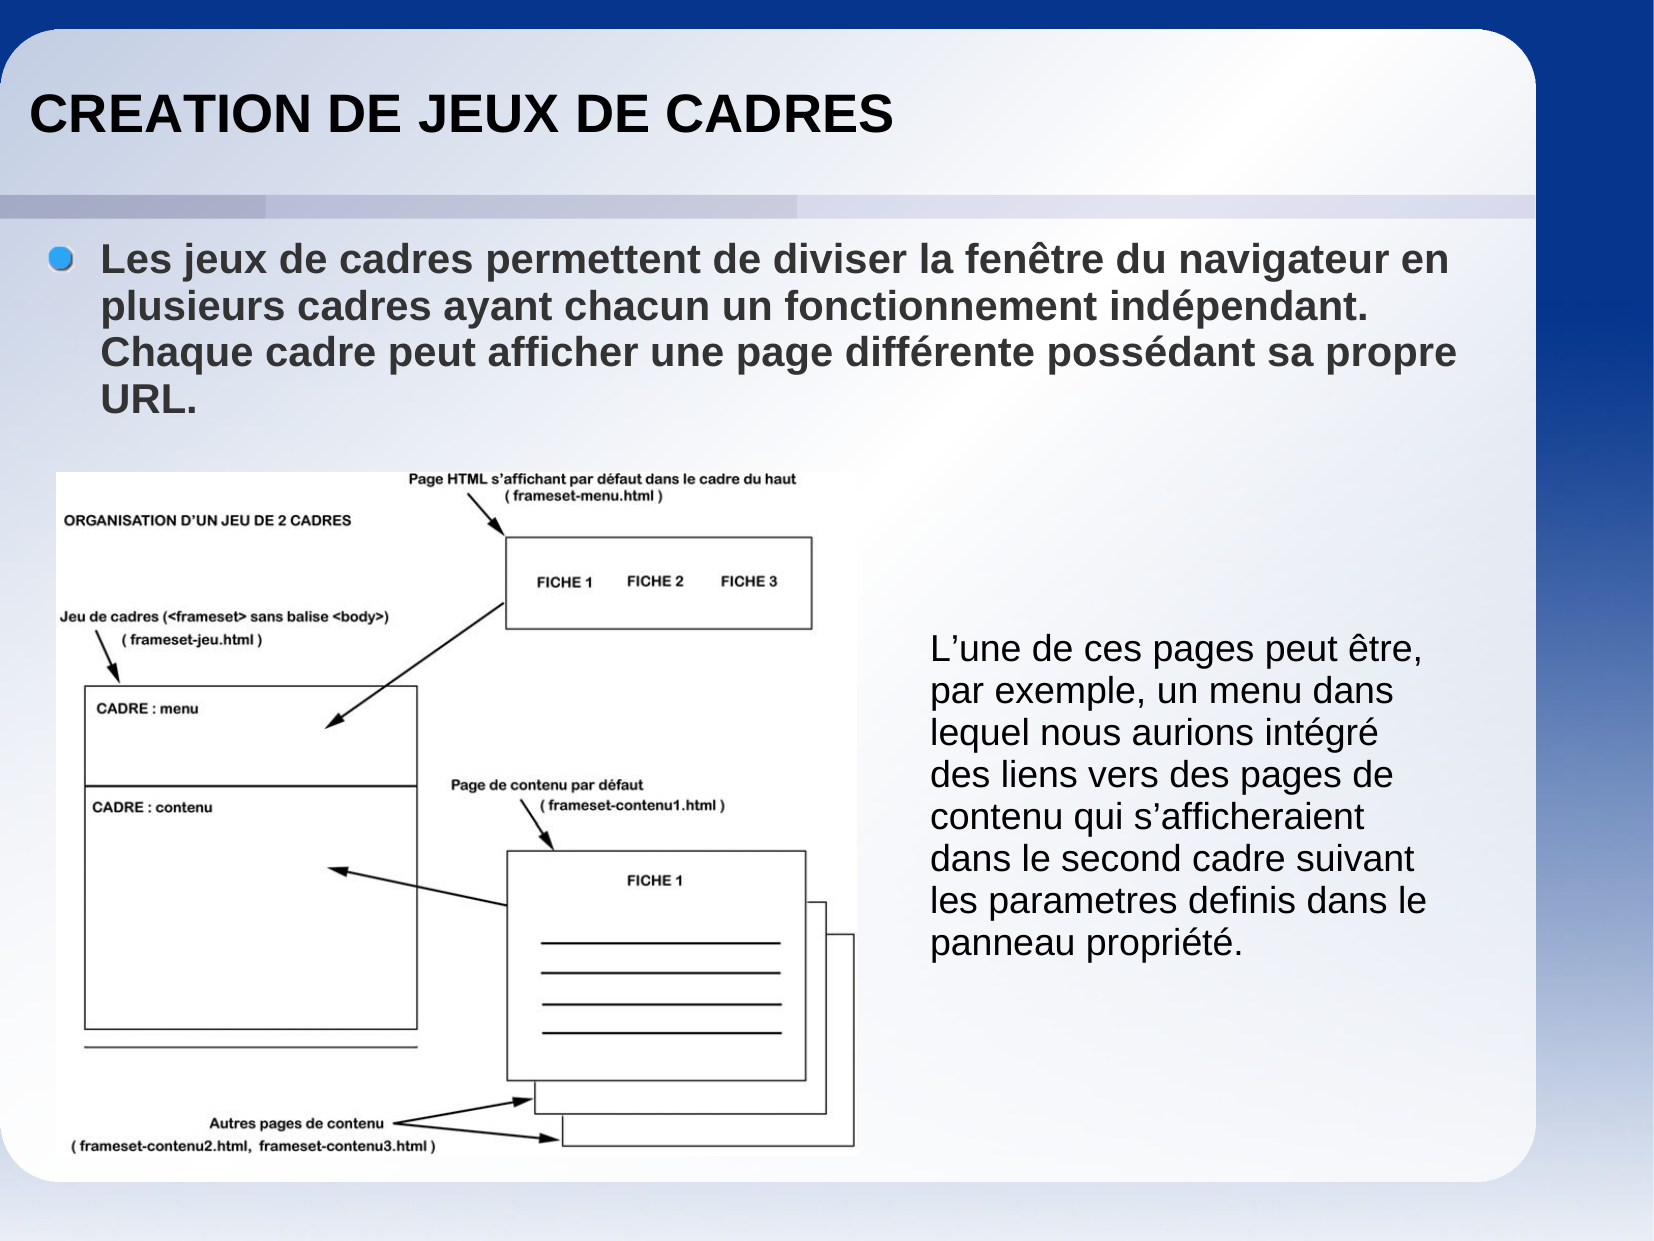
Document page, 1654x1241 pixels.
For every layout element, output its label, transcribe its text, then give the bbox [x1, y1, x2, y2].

title CREATION DE JEUX DE CADRES [29, 49, 1506, 178]
picture [0, 0, 1654, 1241]
list Les jeux de cadres permettent de diviser la fenêtre du navigateur en plusieurs cadres ayant chacun un fonctionnement indépendant. Chaque cadre peut afficher une page différente possédant sa propre URL. [29, 236, 1506, 1152]
text_box L’une de ces pages peut être, par exemple, un menu dans lequel nous aurions intégré des liens vers des pages de contenu qui s’afficheraient dans le second cadre suivant les parametres definis dans le panneau propriété. [915, 620, 1447, 972]
picture [56, 472, 857, 1156]
